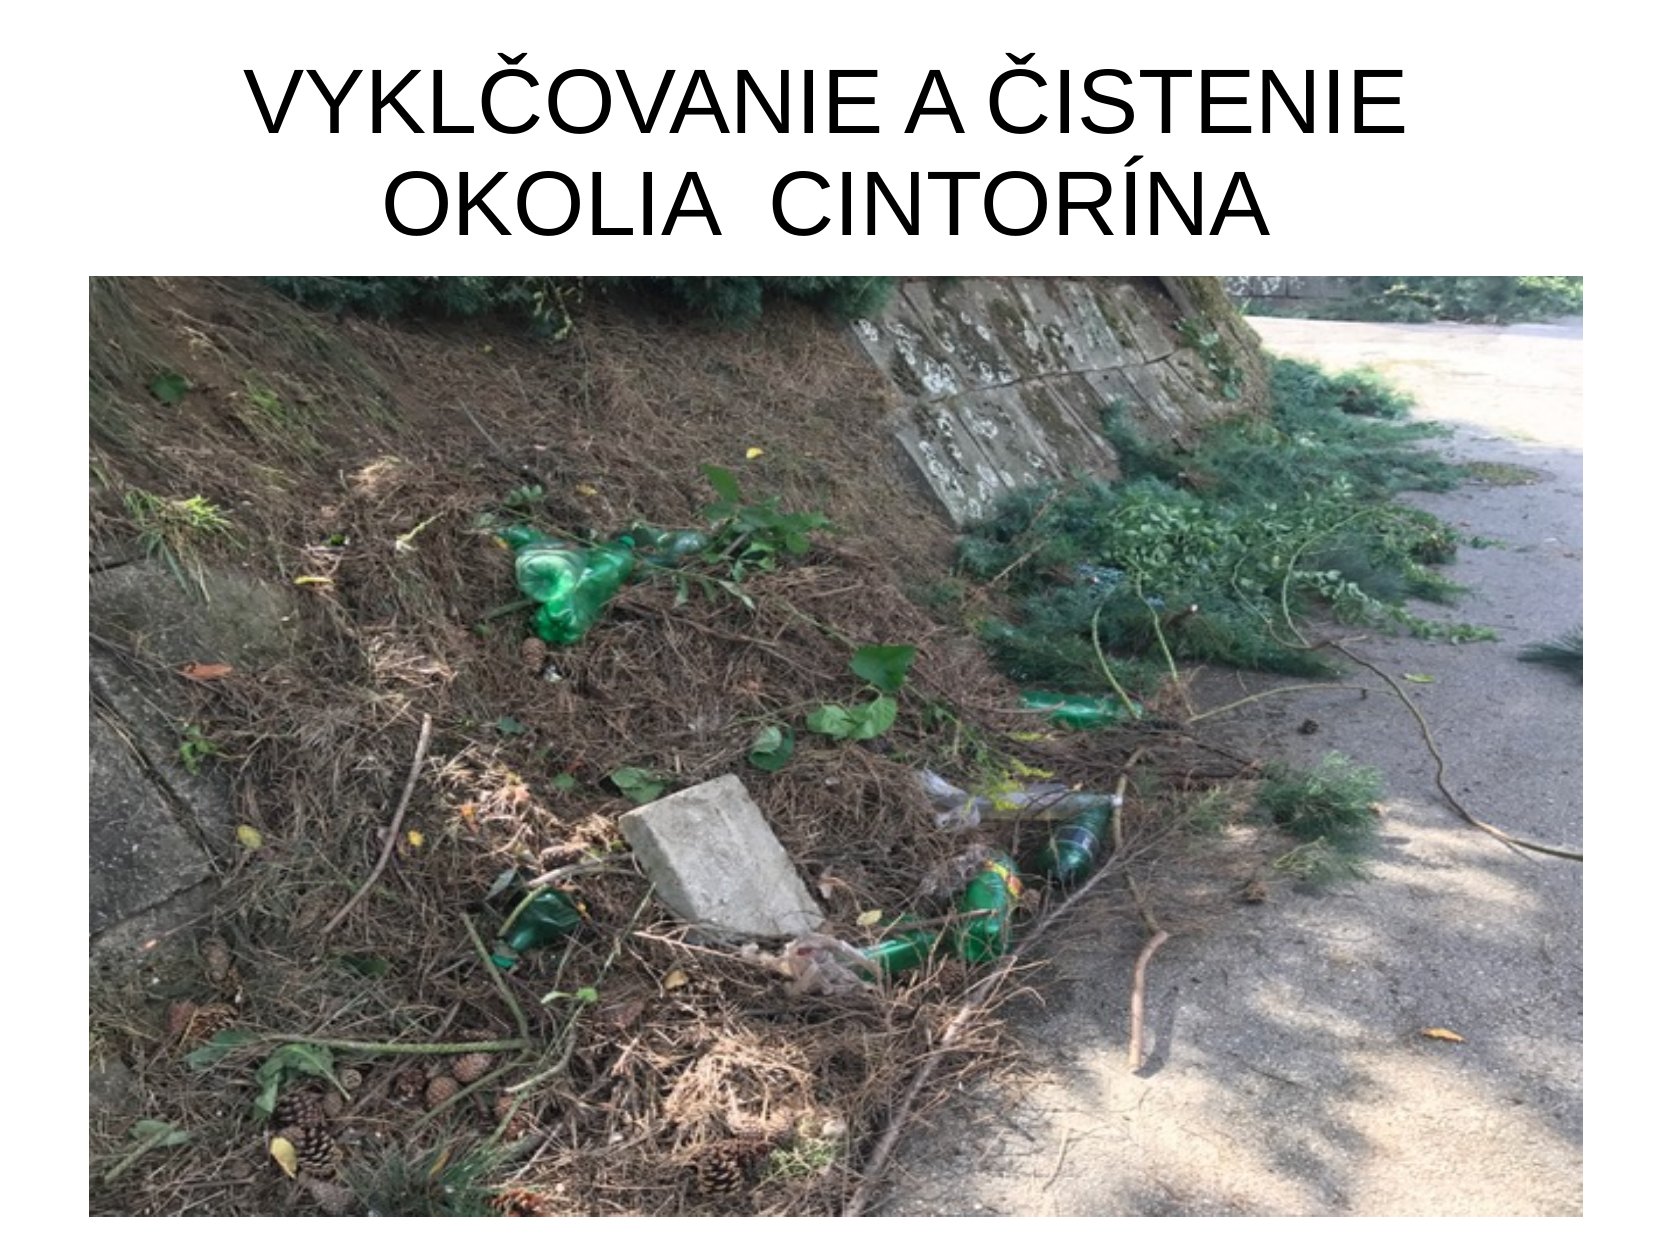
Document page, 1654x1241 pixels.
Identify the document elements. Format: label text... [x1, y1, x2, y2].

title VYKLČOVANIE A ČISTENIE OKOLIA CINTORÍNA [82, 49, 1571, 257]
picture [89, 276, 1583, 1217]
